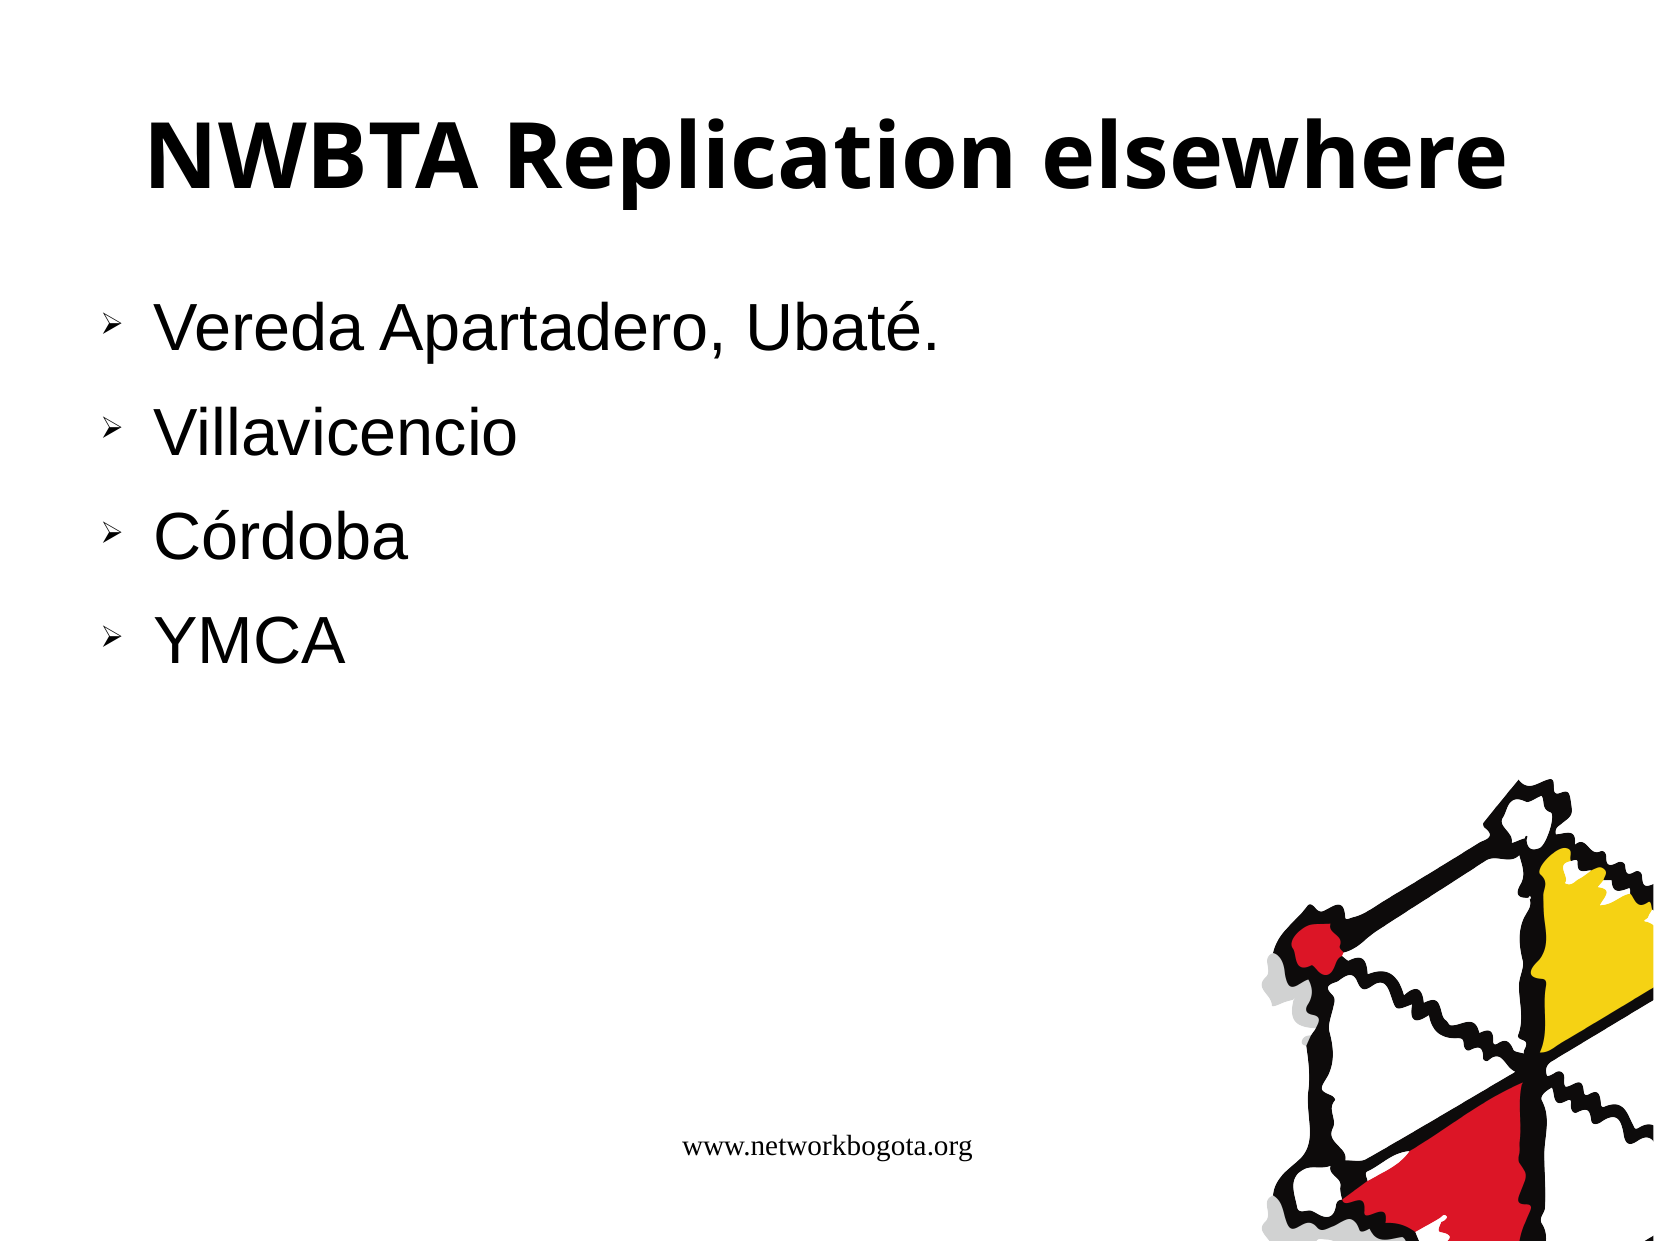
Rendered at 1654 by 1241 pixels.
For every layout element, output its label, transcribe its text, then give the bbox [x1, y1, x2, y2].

title NWBTA Replication elsewhere [82, 49, 1571, 257]
list Vereda Apartadero, Ubaté. Villavicencio Córdoba YMCA [82, 290, 1571, 1010]
picture [1145, 779, 1654, 1241]
